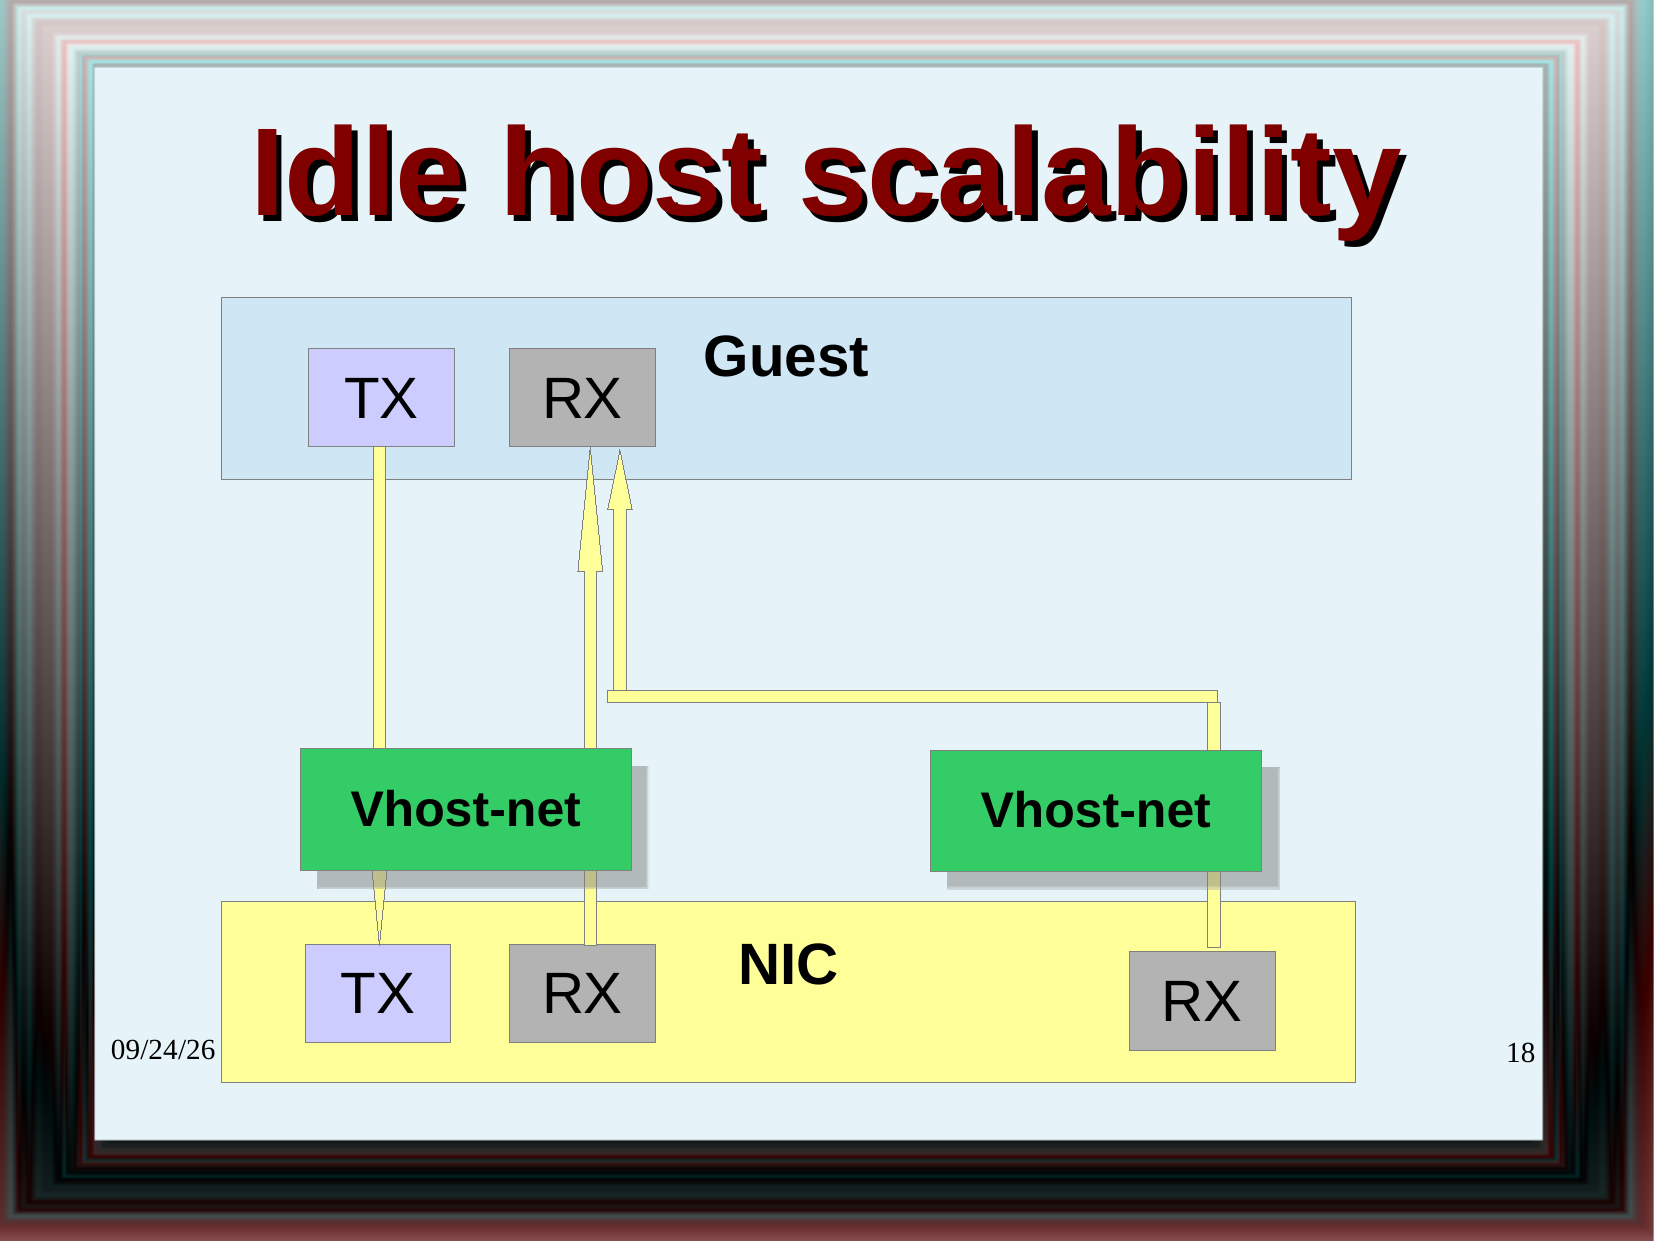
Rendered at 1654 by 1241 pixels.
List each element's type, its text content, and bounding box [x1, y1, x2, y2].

text_box [577, 446, 603, 748]
text_box Guest [221, 297, 1352, 480]
text_box [584, 871, 597, 946]
text_box [607, 449, 1221, 750]
text_box Vhost-net [300, 748, 632, 871]
text_box TX [308, 348, 455, 447]
text_box TX [305, 944, 451, 1043]
text_box RX [509, 348, 656, 447]
picture [0, 0, 1654, 1241]
text_box [1207, 872, 1221, 948]
text_box RX [1129, 951, 1276, 1051]
text_box [373, 446, 386, 748]
title Idle host scalability [118, 95, 1536, 250]
text_box [372, 871, 387, 946]
text_box RX [509, 944, 656, 1043]
text_box Vhost-net [930, 750, 1262, 872]
text_box NIC [221, 901, 1356, 1083]
